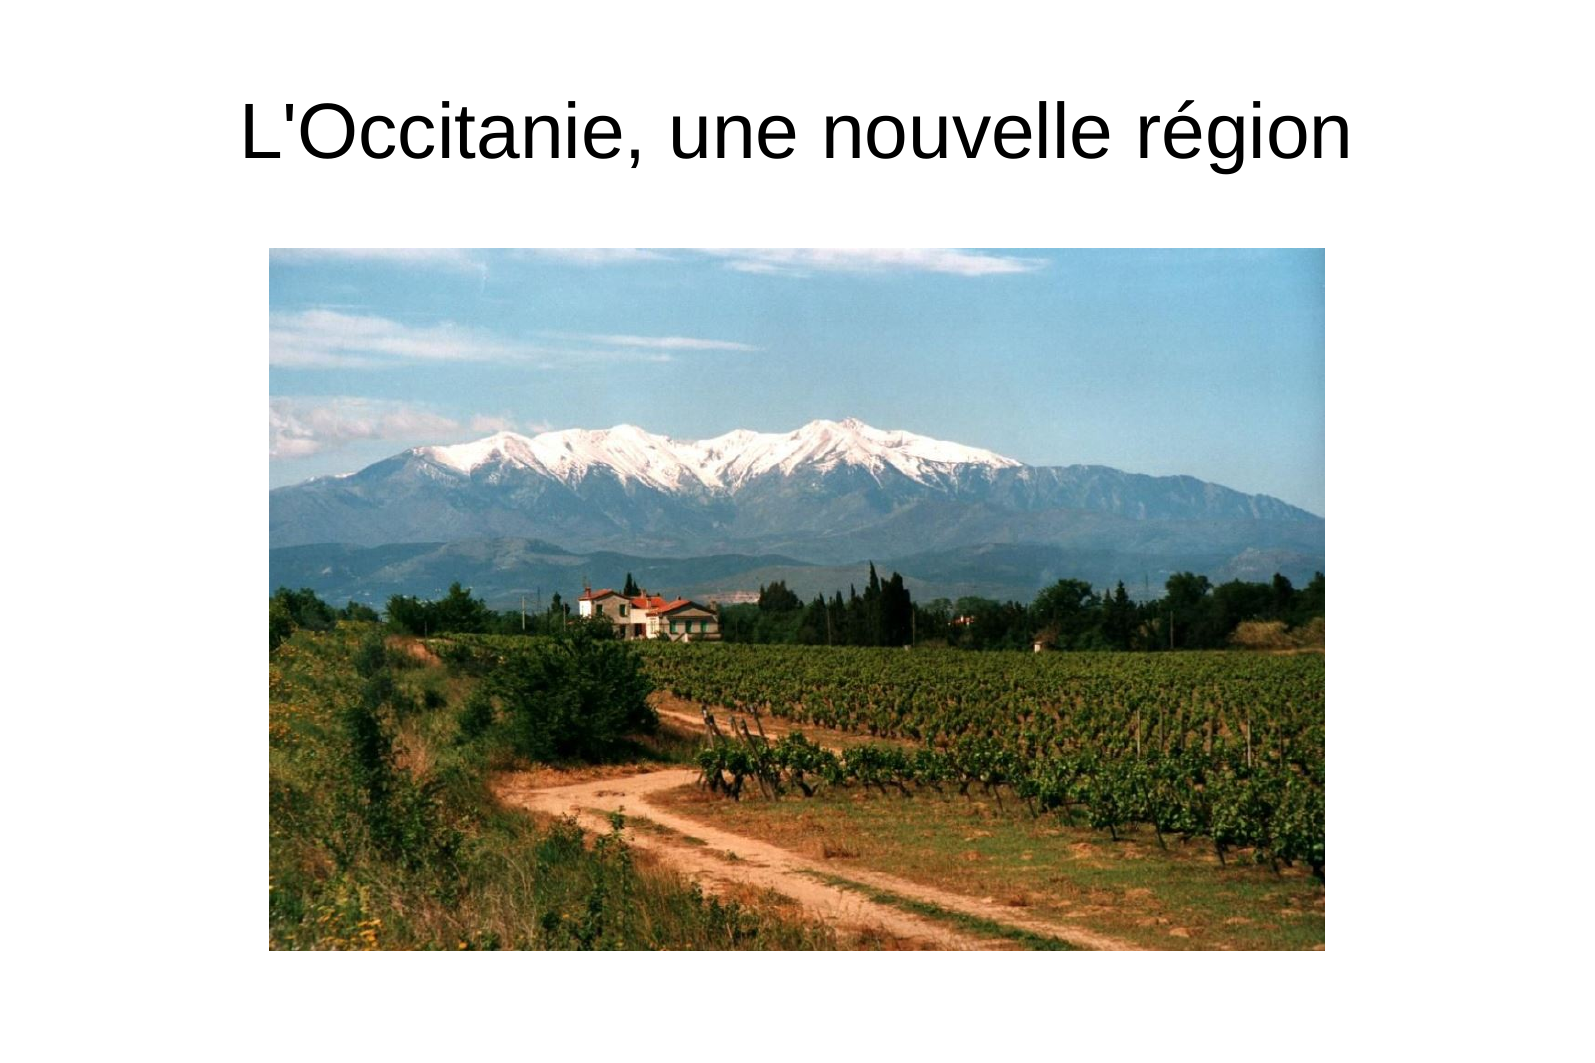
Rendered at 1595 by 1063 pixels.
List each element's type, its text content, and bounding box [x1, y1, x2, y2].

picture [269, 248, 1325, 951]
title L'Occitanie, une nouvelle région [79, 42, 1515, 220]
